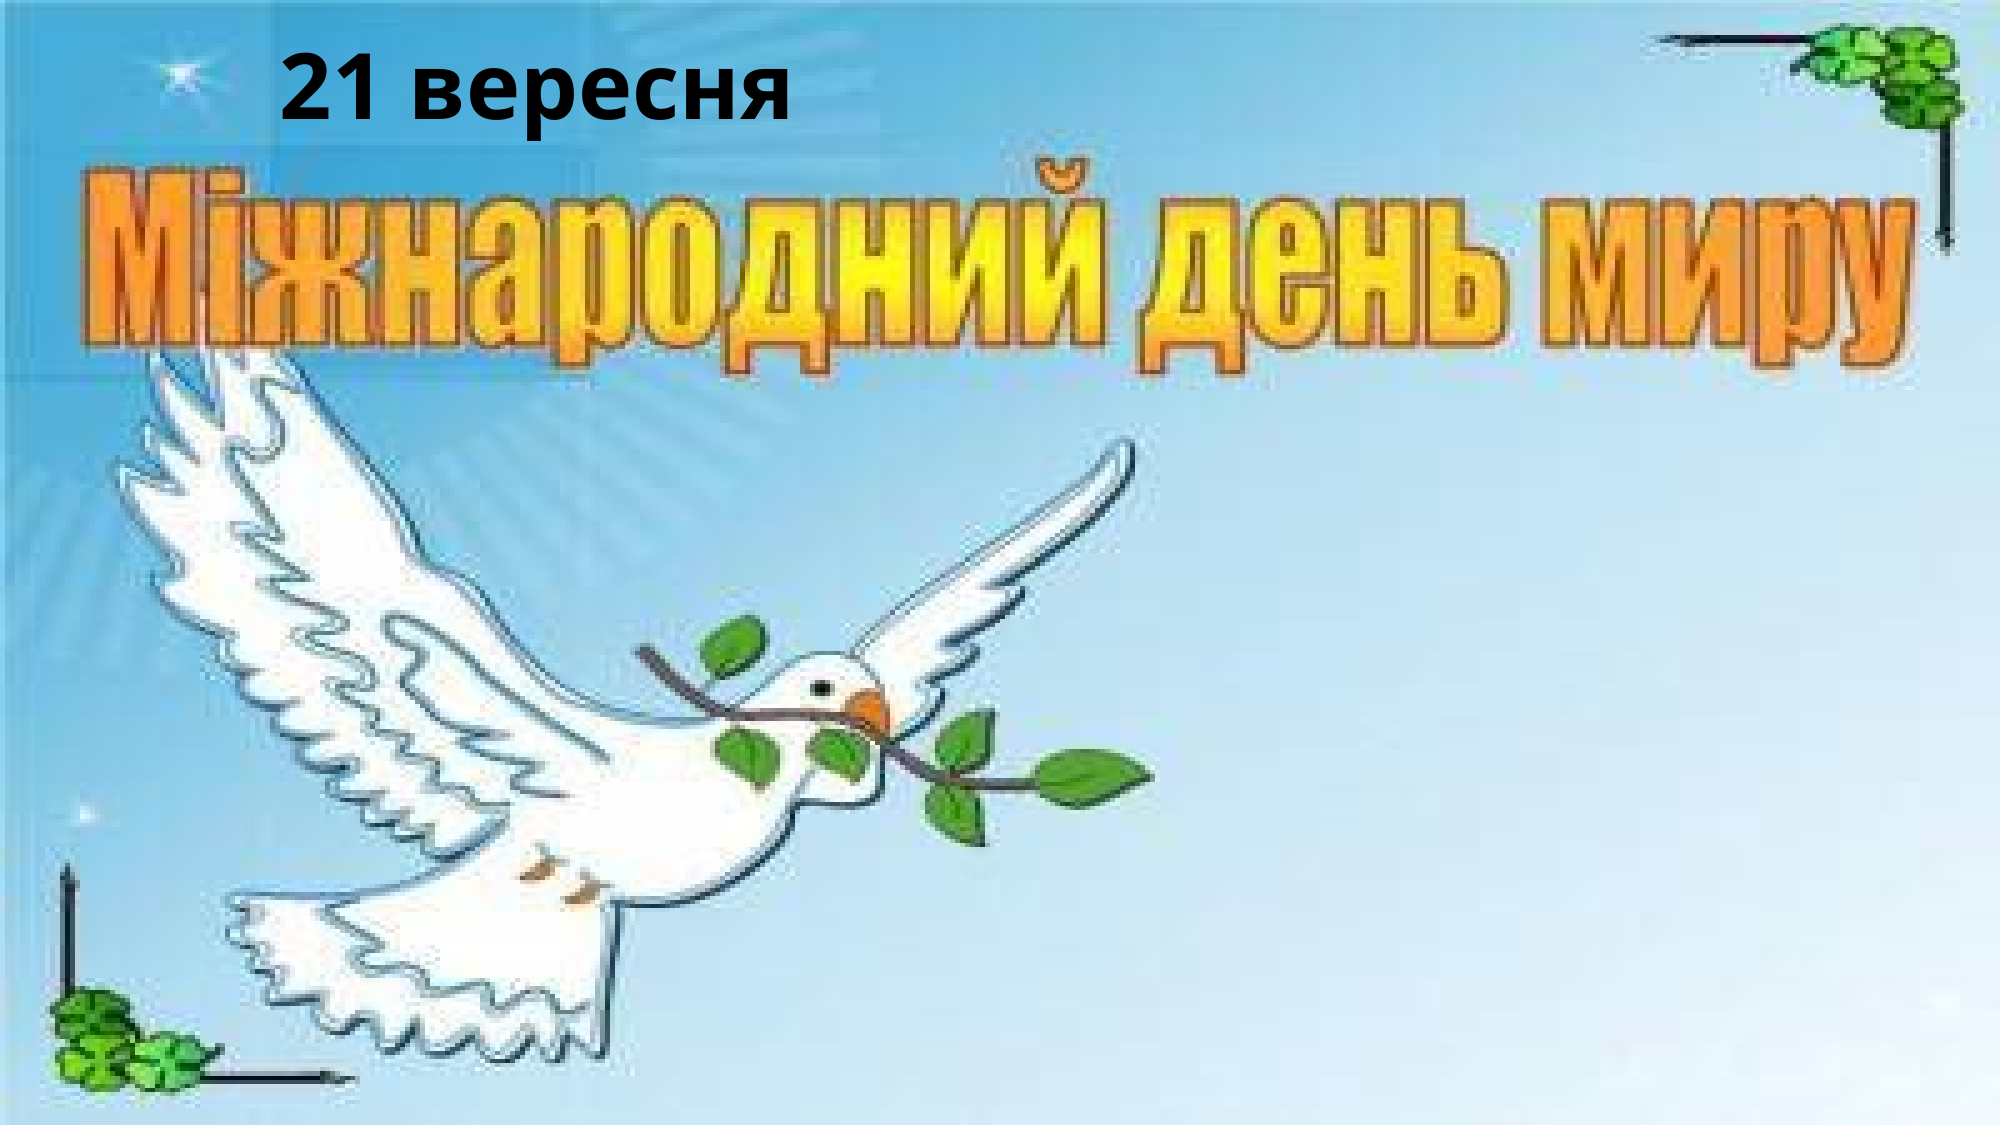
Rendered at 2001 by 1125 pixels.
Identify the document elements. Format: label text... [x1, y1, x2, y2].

picture [0, 0, 2000, 1125]
title 21 вересня [265, 20, 970, 191]
